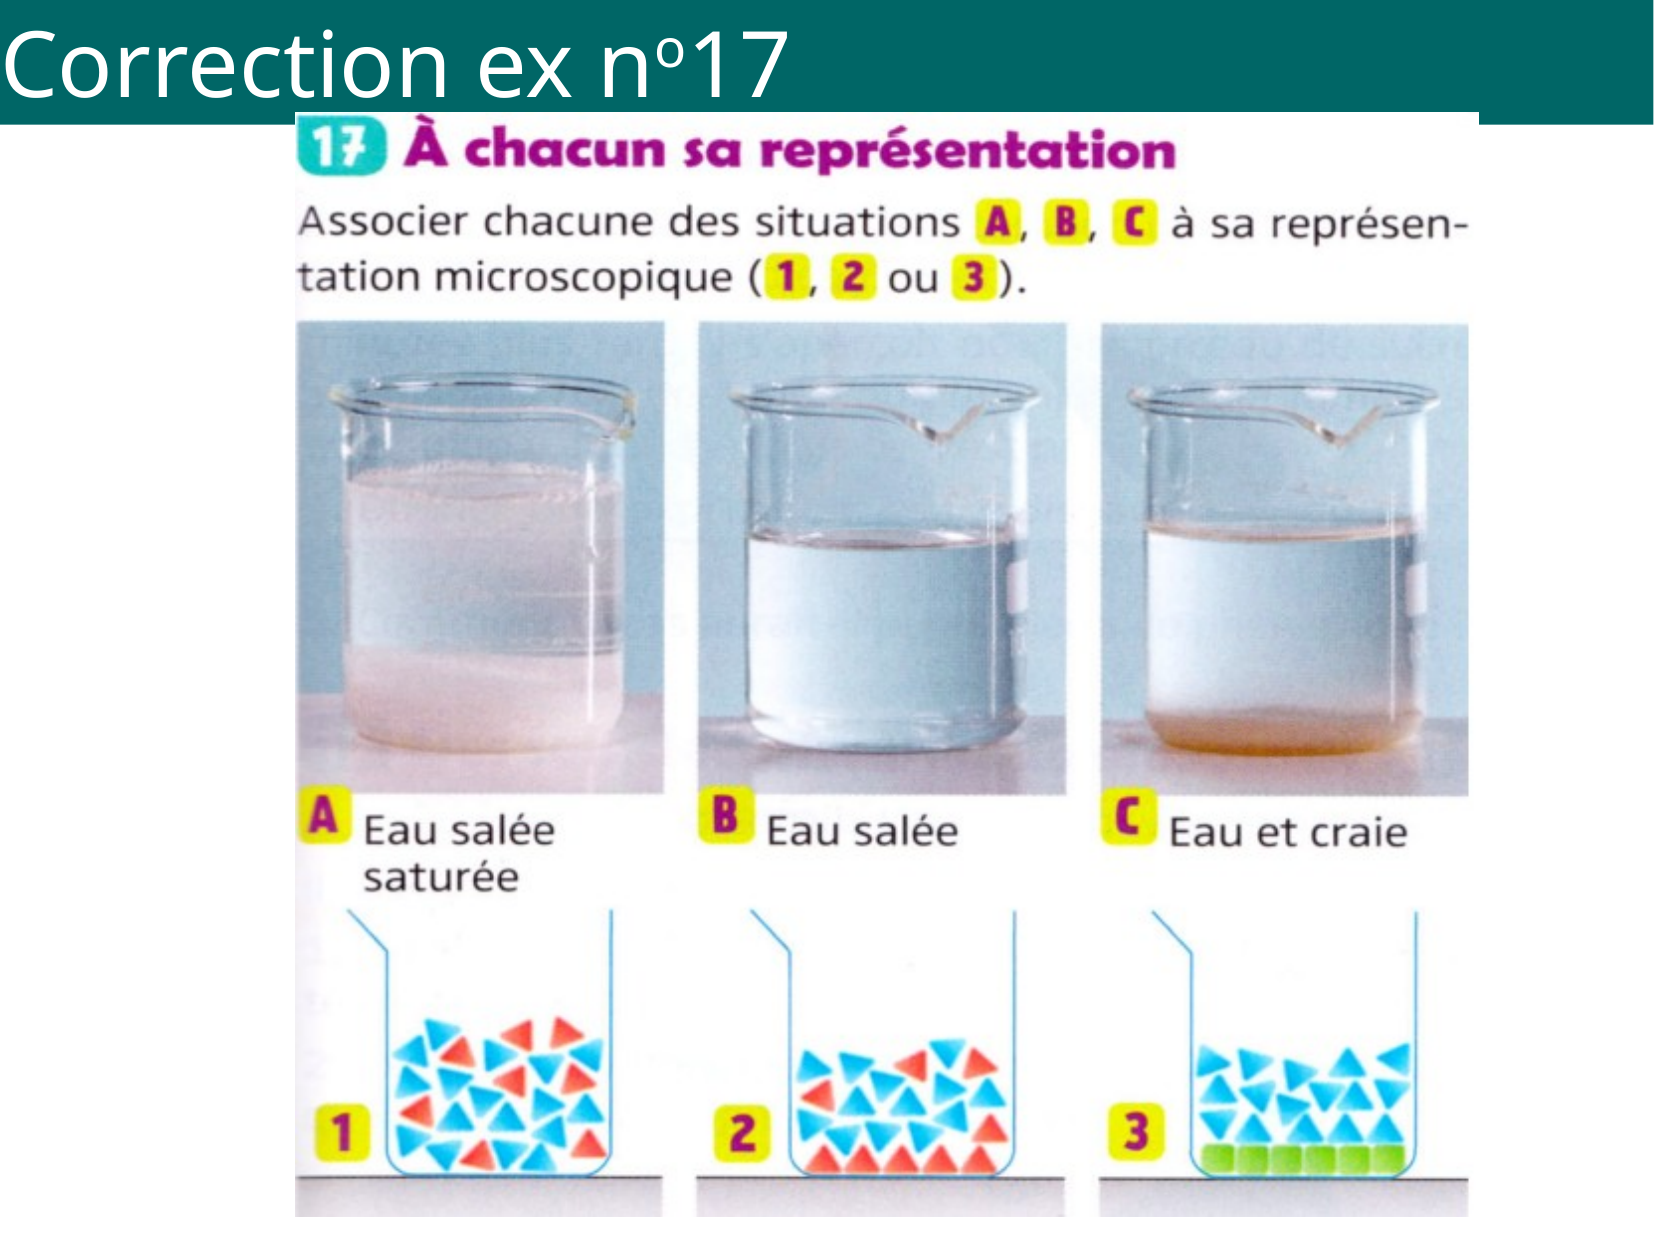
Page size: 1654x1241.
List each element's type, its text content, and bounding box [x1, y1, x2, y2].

picture [295, 112, 1479, 1217]
title Correction ex no17 [0, 8, 1654, 116]
